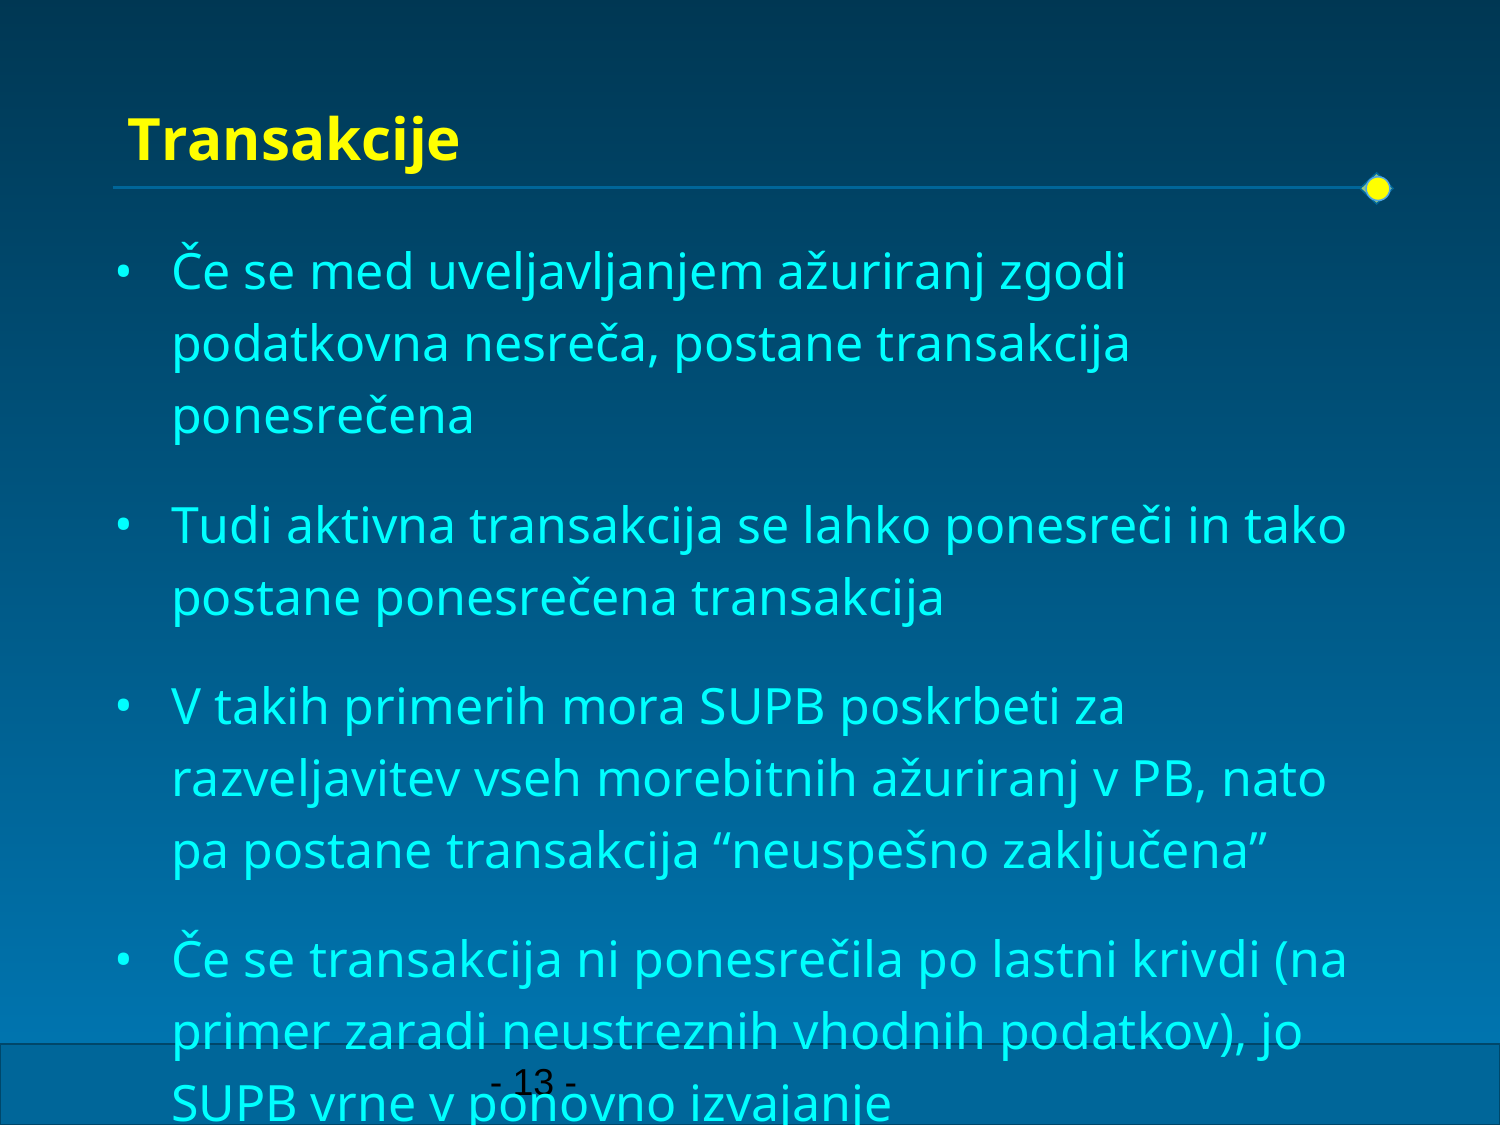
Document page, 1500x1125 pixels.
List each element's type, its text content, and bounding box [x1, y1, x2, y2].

title Transakcije [112, 94, 1388, 181]
list Če se med uveljavljanjem ažuriranj zgodi podatkovna nesreča, postane transakcija ponesrečena Tudi aktivna transakcija se lahko ponesreči in tako postane ponesrečena transakcija V takih primerih mora SUPB poskrbeti za razveljavitev vseh morebitnih ažuriranj v PB, nato pa postane transakcija “neuspešno zaključena” Če se transakcija ni ponesrečila po lastni krivdi (na primer zaradi neustreznih vhodnih podatkov), jo SUPB vrne v ponovno izvajanje [100, 219, 1401, 1012]
